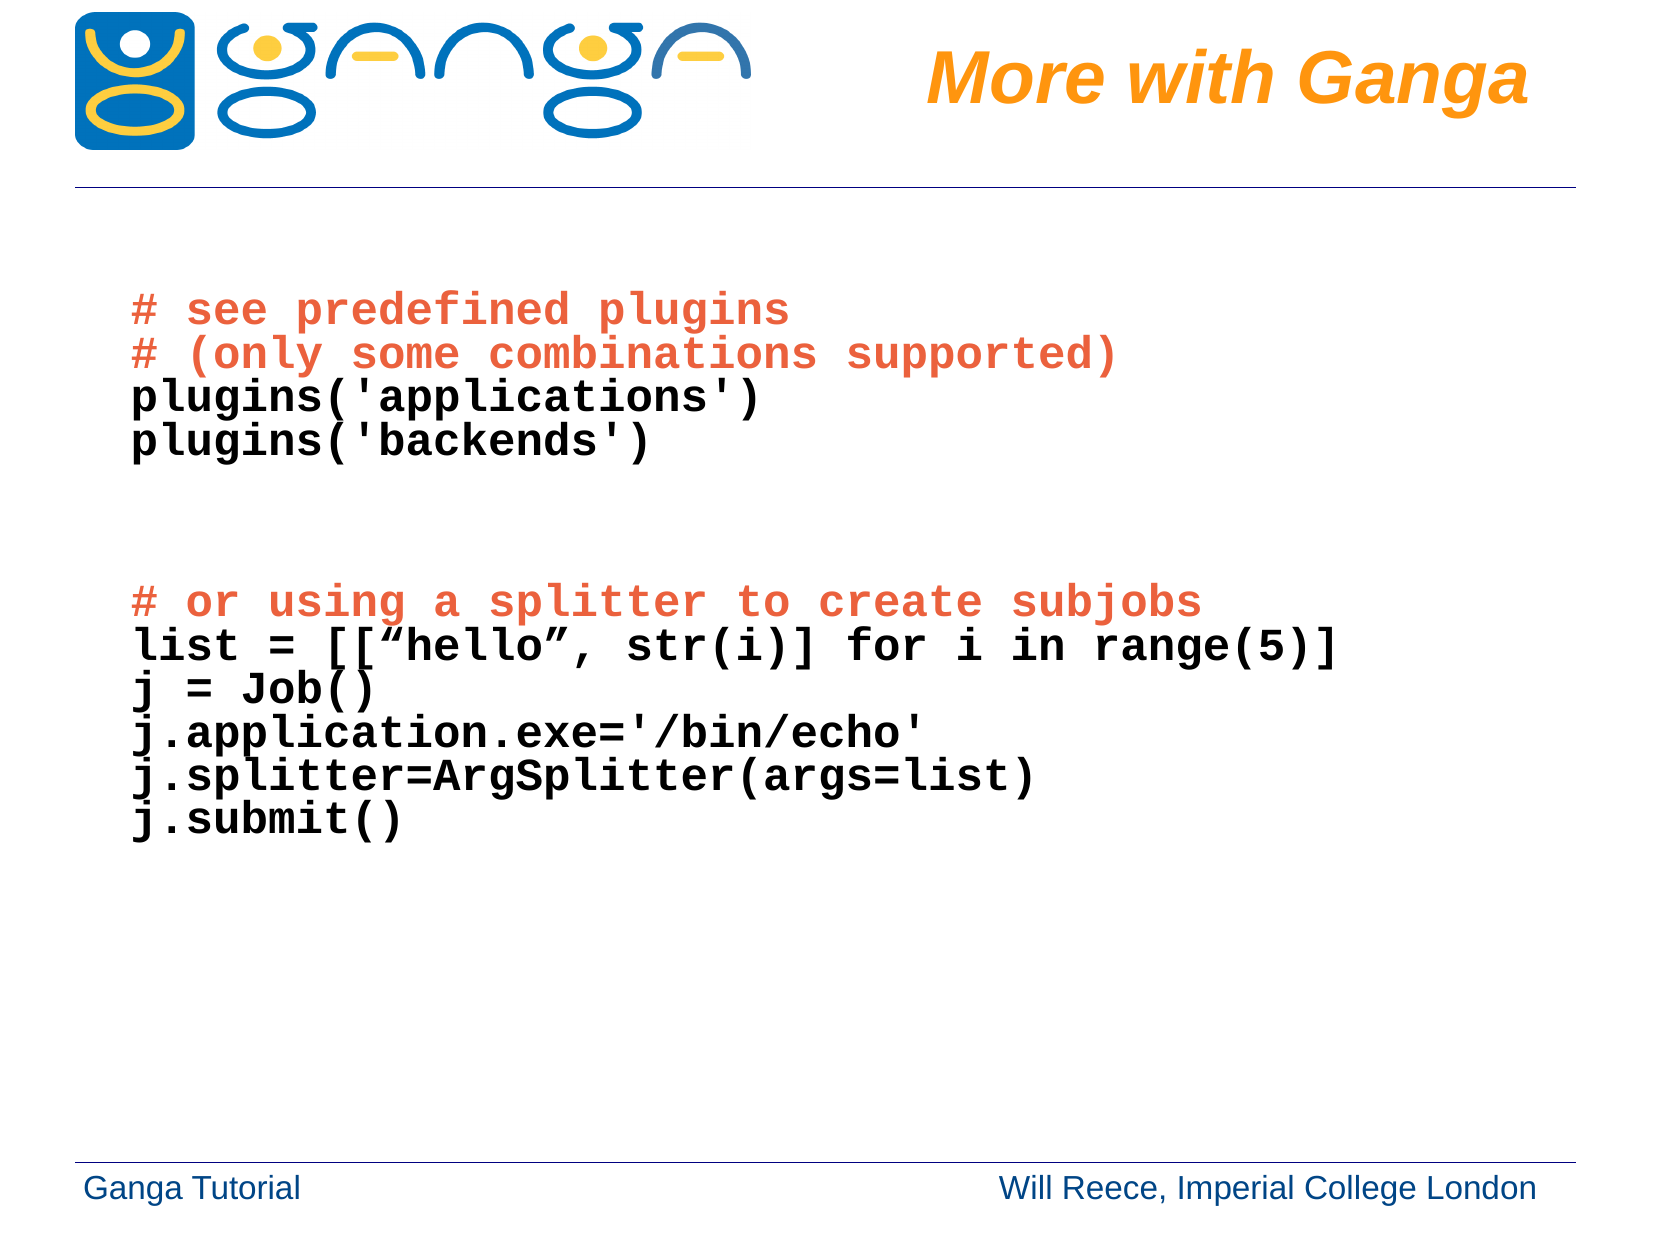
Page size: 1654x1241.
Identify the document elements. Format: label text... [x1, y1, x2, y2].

text_box Ganga Tutorial [68, 1162, 76, 1215]
list # see predefined plugins # (only some combinations supported) plugins('applications') plugins('backends') # or using a splitter to create subjobs list = [[“hello”, str(i)] for i in range(5)] j = Job() j.application.exe='/bin/echo' j.splitter=ArgSplitter(args=list) j.submit() [76, 300, 1613, 1228]
title More with Ganga [823, 35, 1635, 120]
picture [75, 12, 751, 151]
